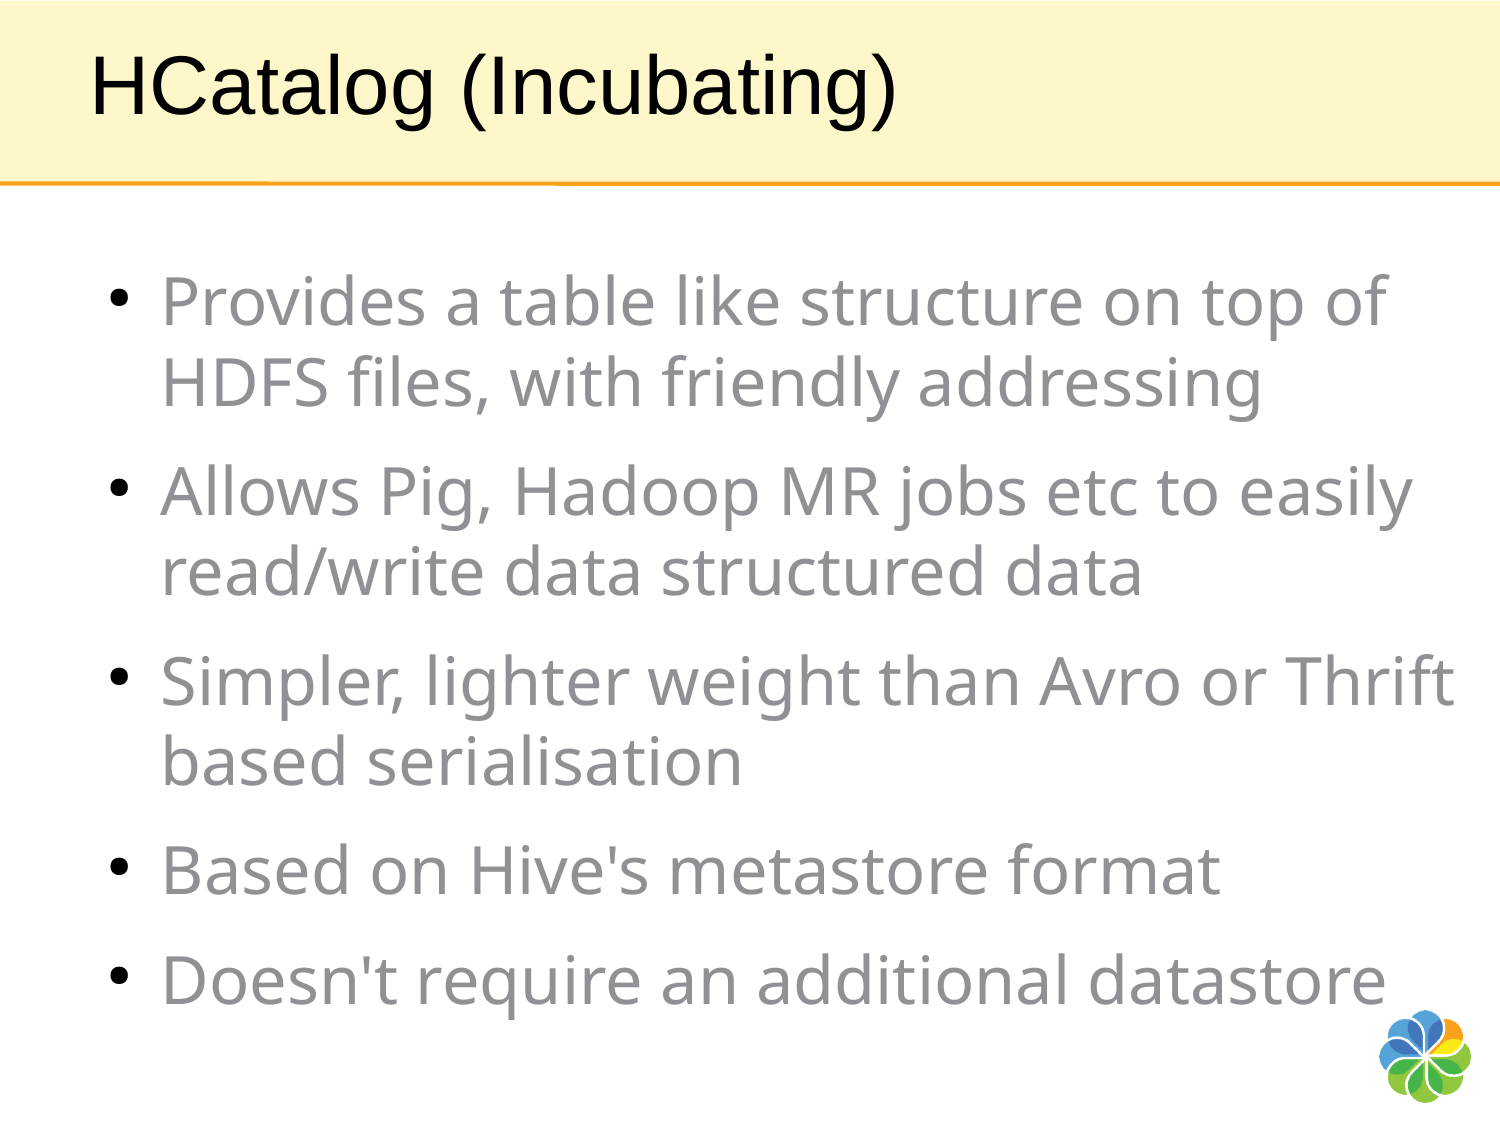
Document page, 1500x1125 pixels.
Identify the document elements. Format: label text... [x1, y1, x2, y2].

list [75, 356, 738, 1005]
list [761, 251, 1425, 1005]
list Provides a table like structure on top of HDFS files, with friendly addressing Allows Pig, Hadoop MR jobs etc to easily read/write data structured data Simpler, lighter weight than Avro or Thrift based serialisation Based on Hive's metastore format Doesn't require an additional datastore [75, 251, 1477, 1063]
picture [1379, 1063, 1471, 1103]
title HCatalog (Incubating) [75, 24, 1425, 163]
